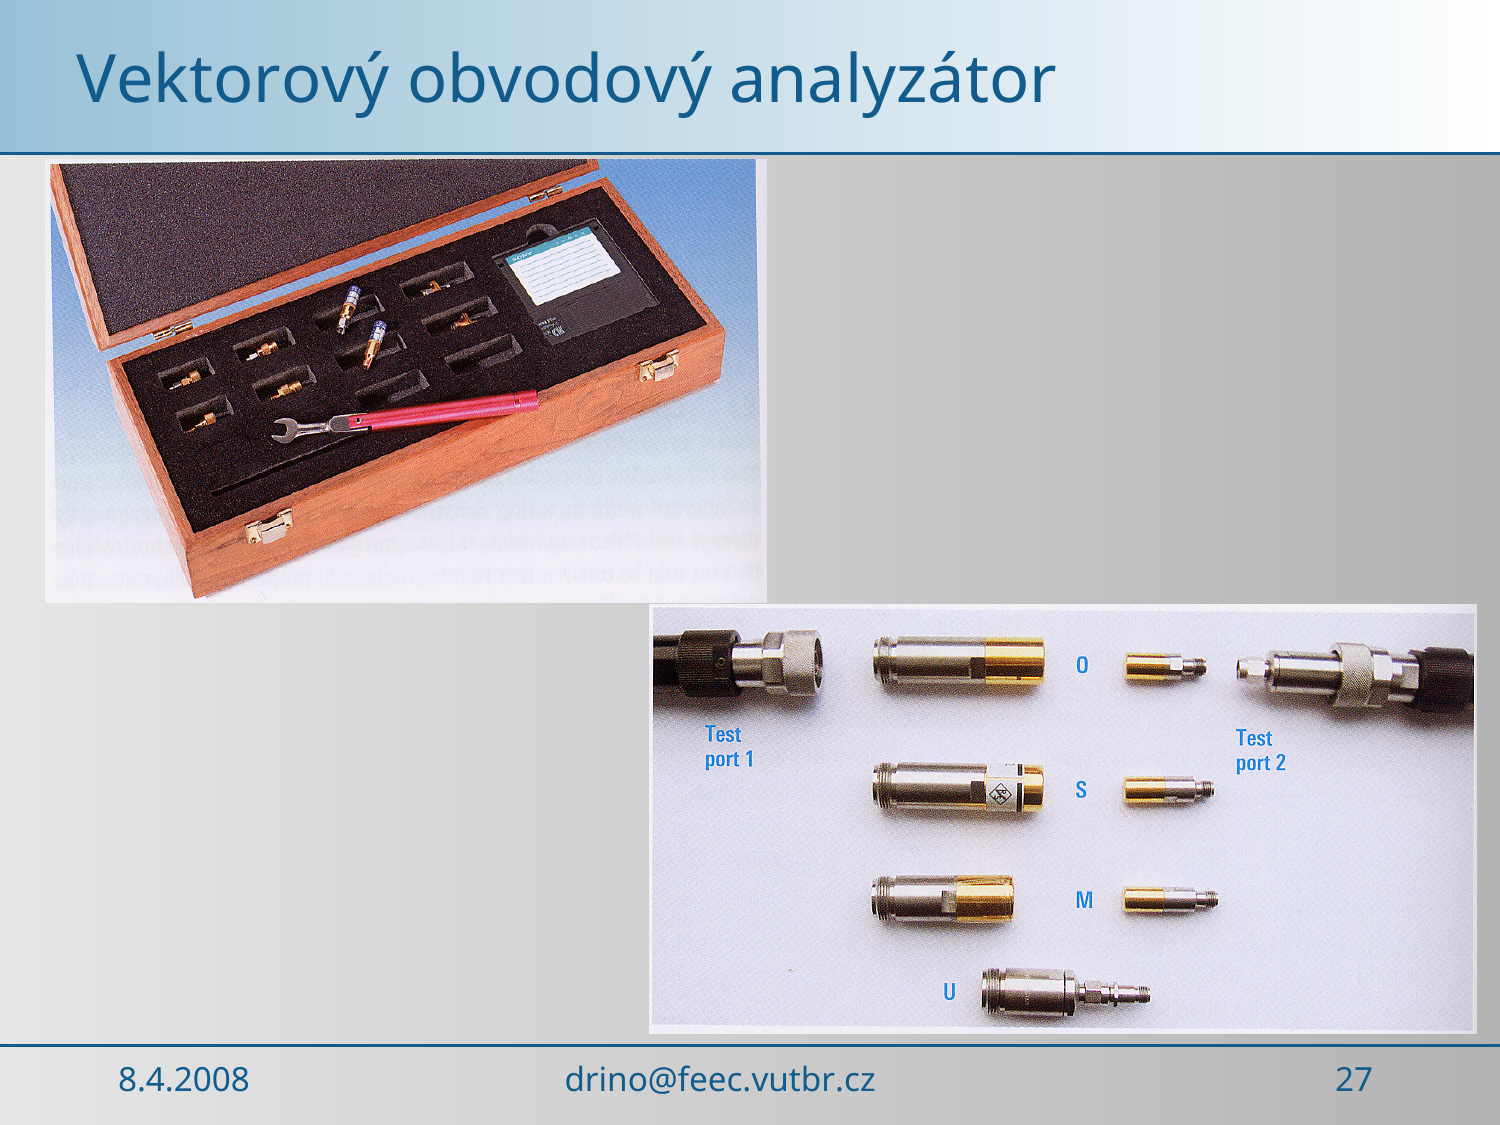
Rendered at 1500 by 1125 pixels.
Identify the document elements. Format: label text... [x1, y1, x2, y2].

picture [45, 159, 767, 603]
text_box <číslo> [1075, 1049, 1388, 1125]
text_box drino@feec.vutbr.cz [454, 1049, 987, 1125]
picture [649, 604, 1477, 1034]
title Vektorový obvodový analyzátor [0, 0, 1500, 152]
text_box 8.4.2008 [103, 1049, 432, 1125]
